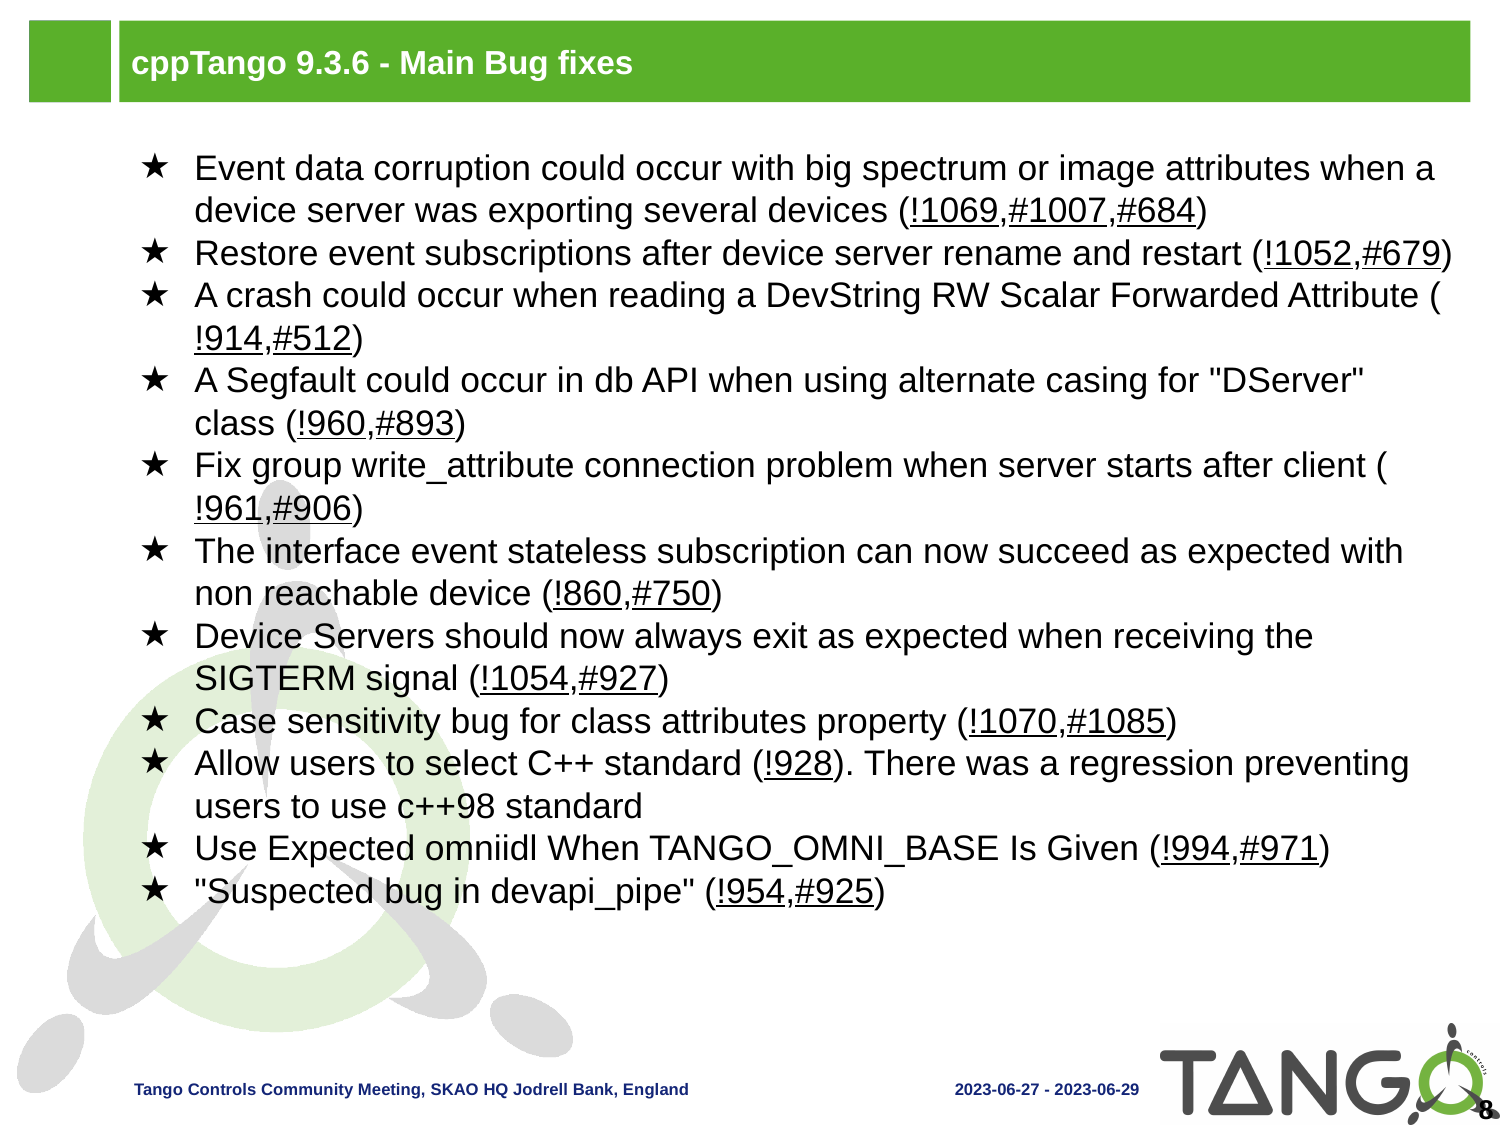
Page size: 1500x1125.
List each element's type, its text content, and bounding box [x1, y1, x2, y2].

list Event data corruption could occur with big spectrum or image attributes when a device server was exporting several devices (!1069,#1007,#684) Restore event subscriptions after device server rename and restart (!1052,#679) A crash could occur when reading a DevString RW Scalar Forwarded Attribute (!914,#512) A Segfault could occur in db API when using alternate casing for "DServer" class (!960,#893) Fix group write_attribute connection problem when server starts after client (!961,#906) The interface event stateless subscription can now succeed as expected with non reachable device (!860,#750) Device Servers should now always exit as expected when receiving the SIGTERM signal (!1054,#927) Case sensitivity bug for class attributes property (!1070,#1085) Allow users to select C++ standard (!928). There was a regression preventing users to use c++98 standard Use Expected omniidl When TANGO_OMNI_BASE Is Given (!994,#971) "Suspected bug in devapi_pipe" (!954,#925) [119, 144, 1455, 374]
picture [1160, 1023, 1500, 1125]
title cppTango 9.3.6 - Main Bug fixes [119, 20, 1471, 103]
slide_number <number> [1403, 1038, 1494, 1125]
picture [17, 480, 573, 1093]
picture [567, 593, 573, 603]
picture [498, 1085, 505, 1093]
picture [567, 583, 573, 591]
picture [468, 1085, 475, 1093]
